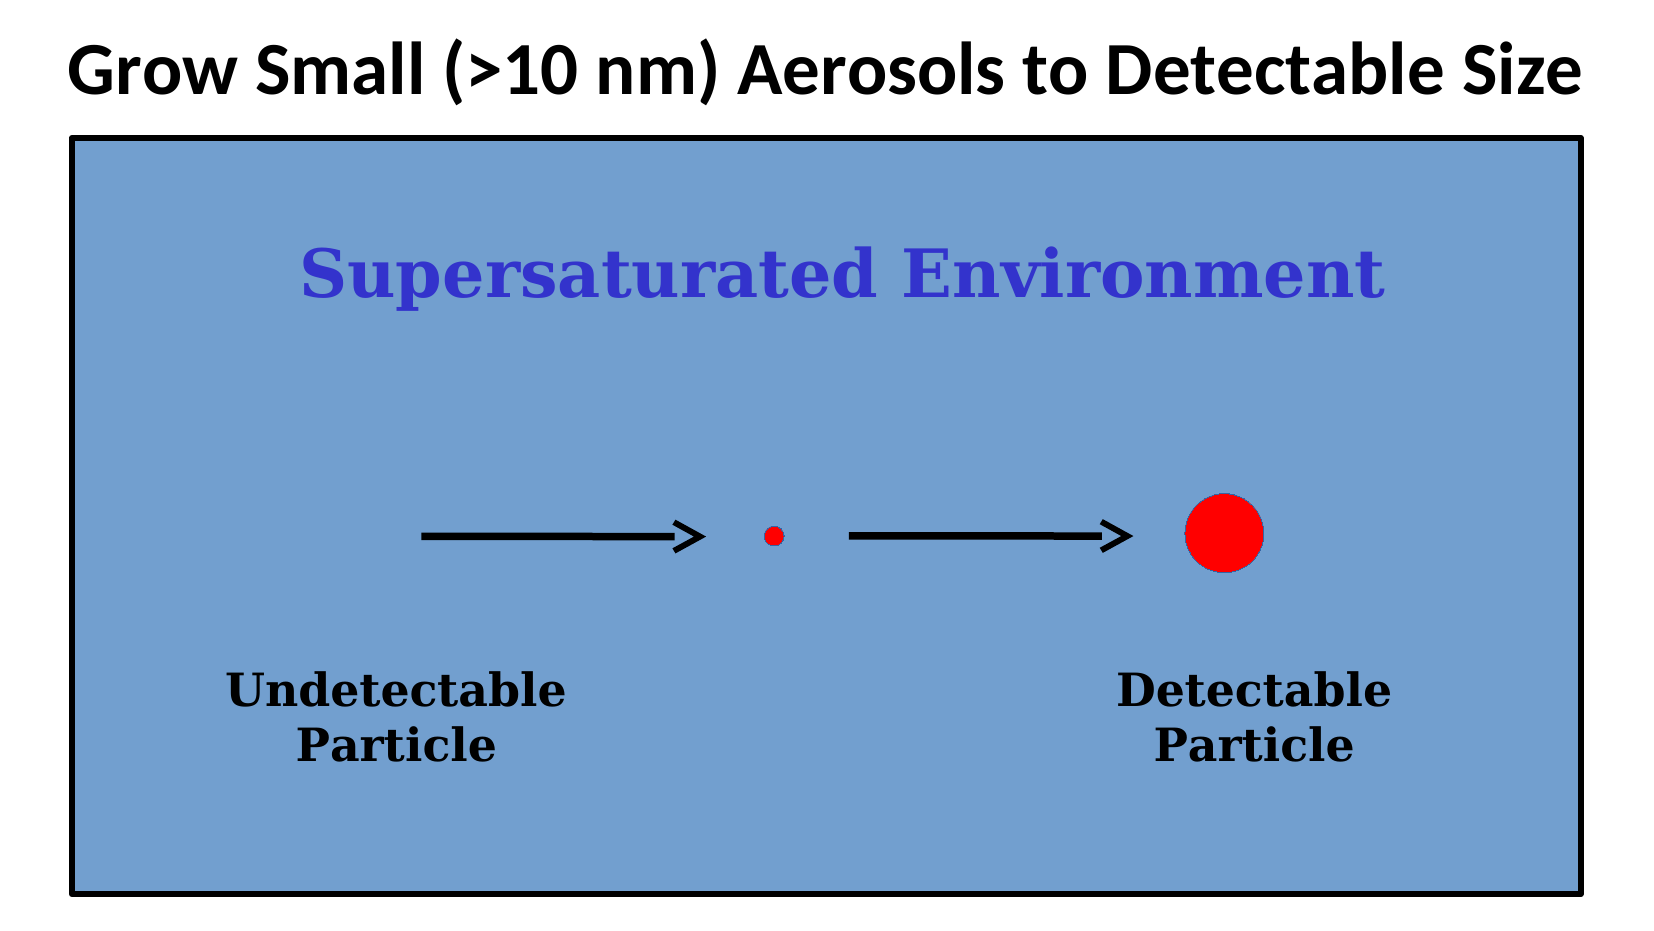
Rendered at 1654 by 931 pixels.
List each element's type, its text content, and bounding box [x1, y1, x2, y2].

text_box Detectable Particle [1069, 652, 1654, 931]
title Grow Small (>10 nm) Aerosols to Detectable Size [0, 11, 1654, 118]
text_box Supersaturated Environment [205, 222, 1482, 652]
text_box [764, 526, 785, 546]
text_box [1184, 493, 1264, 573]
text_box [71, 137, 1581, 895]
text_box Undetectable Particle [175, 652, 1069, 931]
